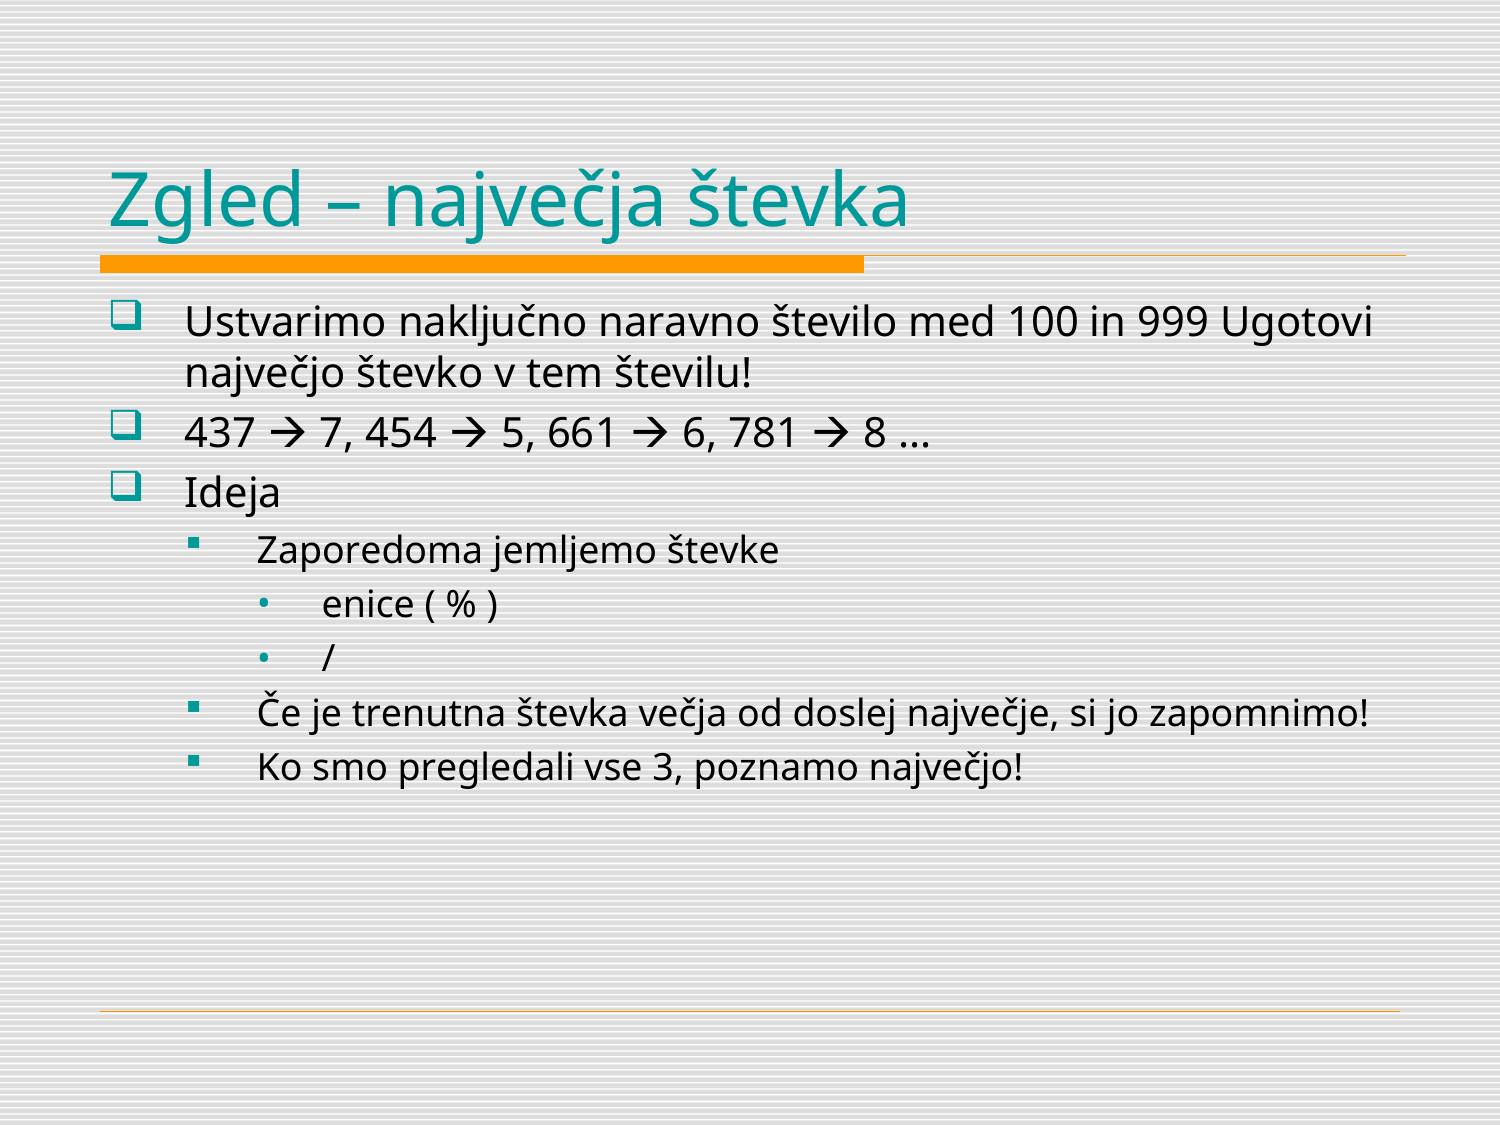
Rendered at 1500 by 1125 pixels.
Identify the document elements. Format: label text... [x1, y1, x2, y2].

list Ustvarimo naključno naravno število med 100 in 999 Ugotovi največjo števko v tem številu! 437  7, 454  5, 661  6, 781  8 ... Ideja Zaporedoma jemljemo števke enice ( % ) / Če je trenutna števka večja od doslej največje, si jo zapomnimo! Ko smo pregledali vse 3, poznamo največjo! [92, 287, 1406, 988]
title Zgled – največja števka [94, 49, 1407, 250]
picture [0, 0, 1500, 1125]
